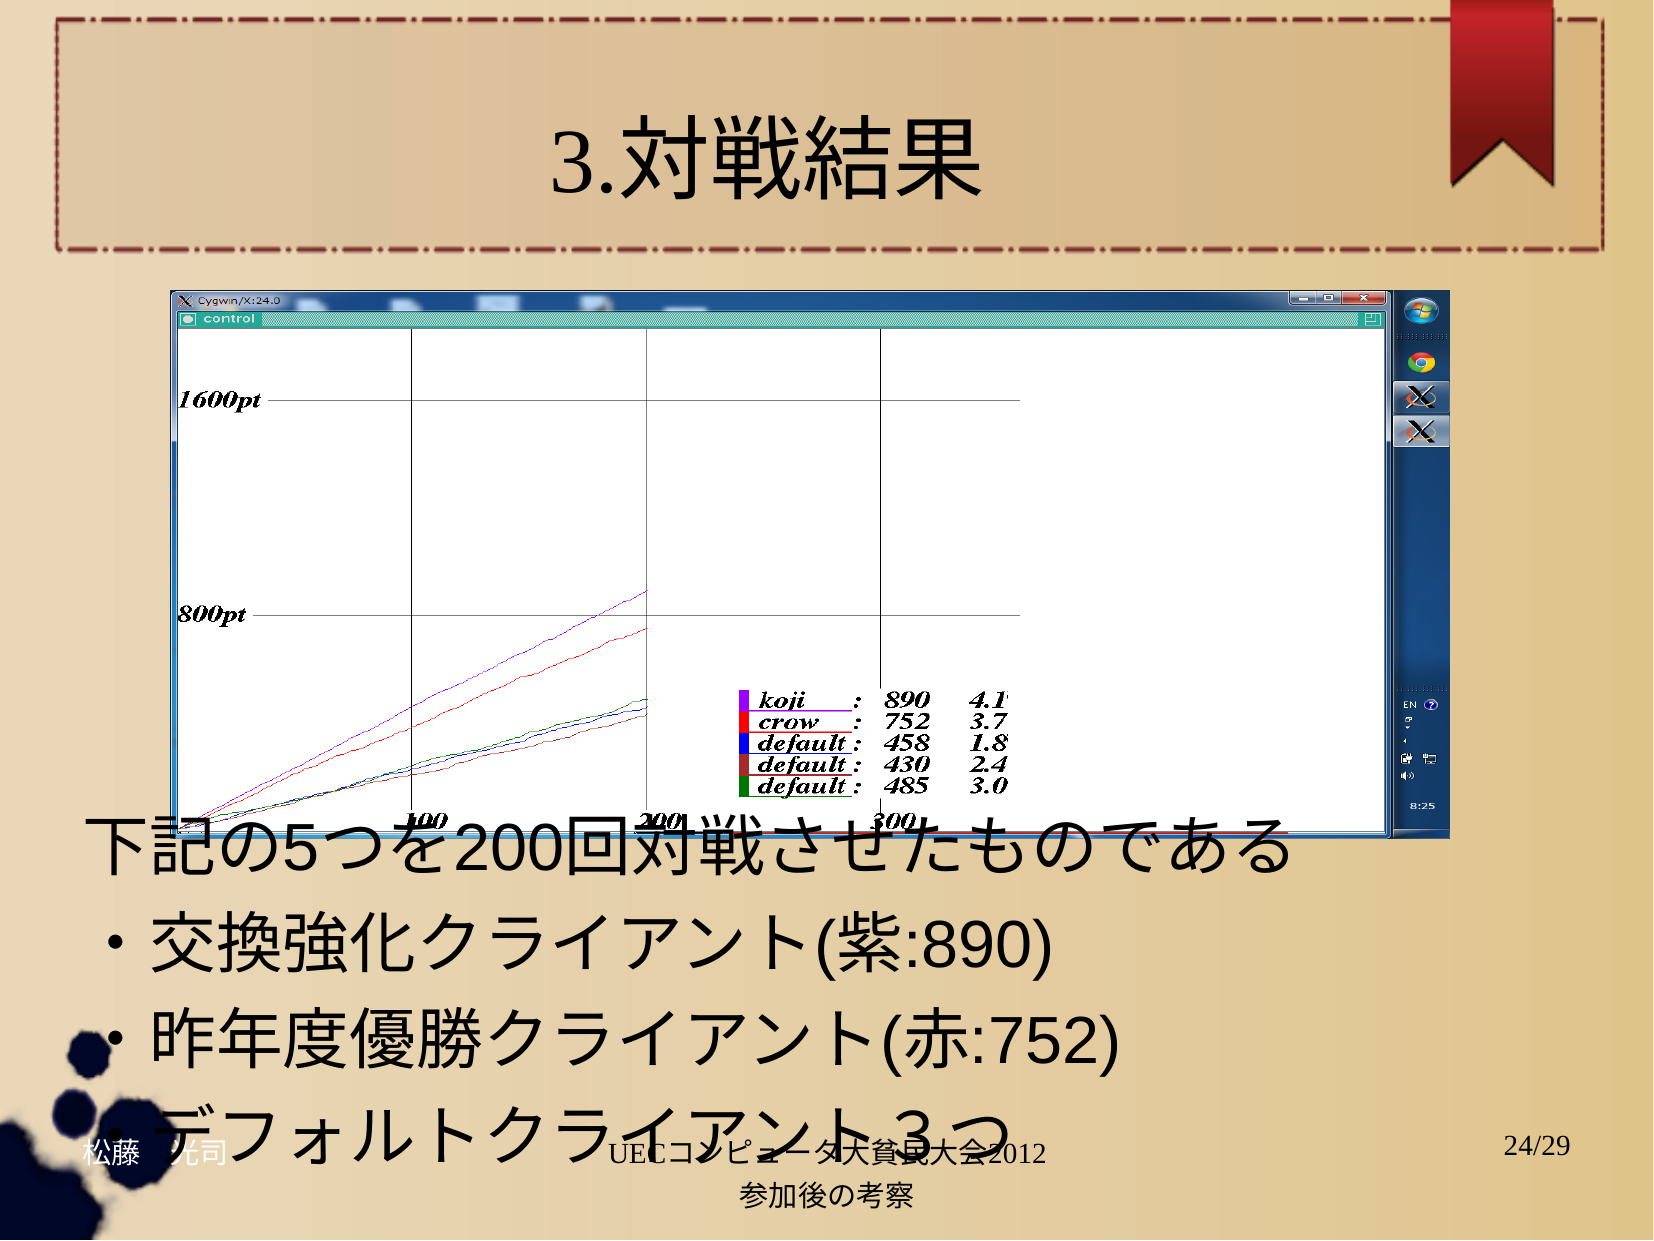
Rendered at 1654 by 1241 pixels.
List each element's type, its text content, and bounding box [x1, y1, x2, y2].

picture [0, 0, 1654, 1240]
subtitle 下記の5つを200回対戦させたものである ・交換強化クライアント(紫:890) ・昨年度優勝クライアント(赤:752) ・デフォルトクライアント３つ [82, 204, 1538, 1096]
title 3.対戦結果 [82, 49, 1453, 257]
